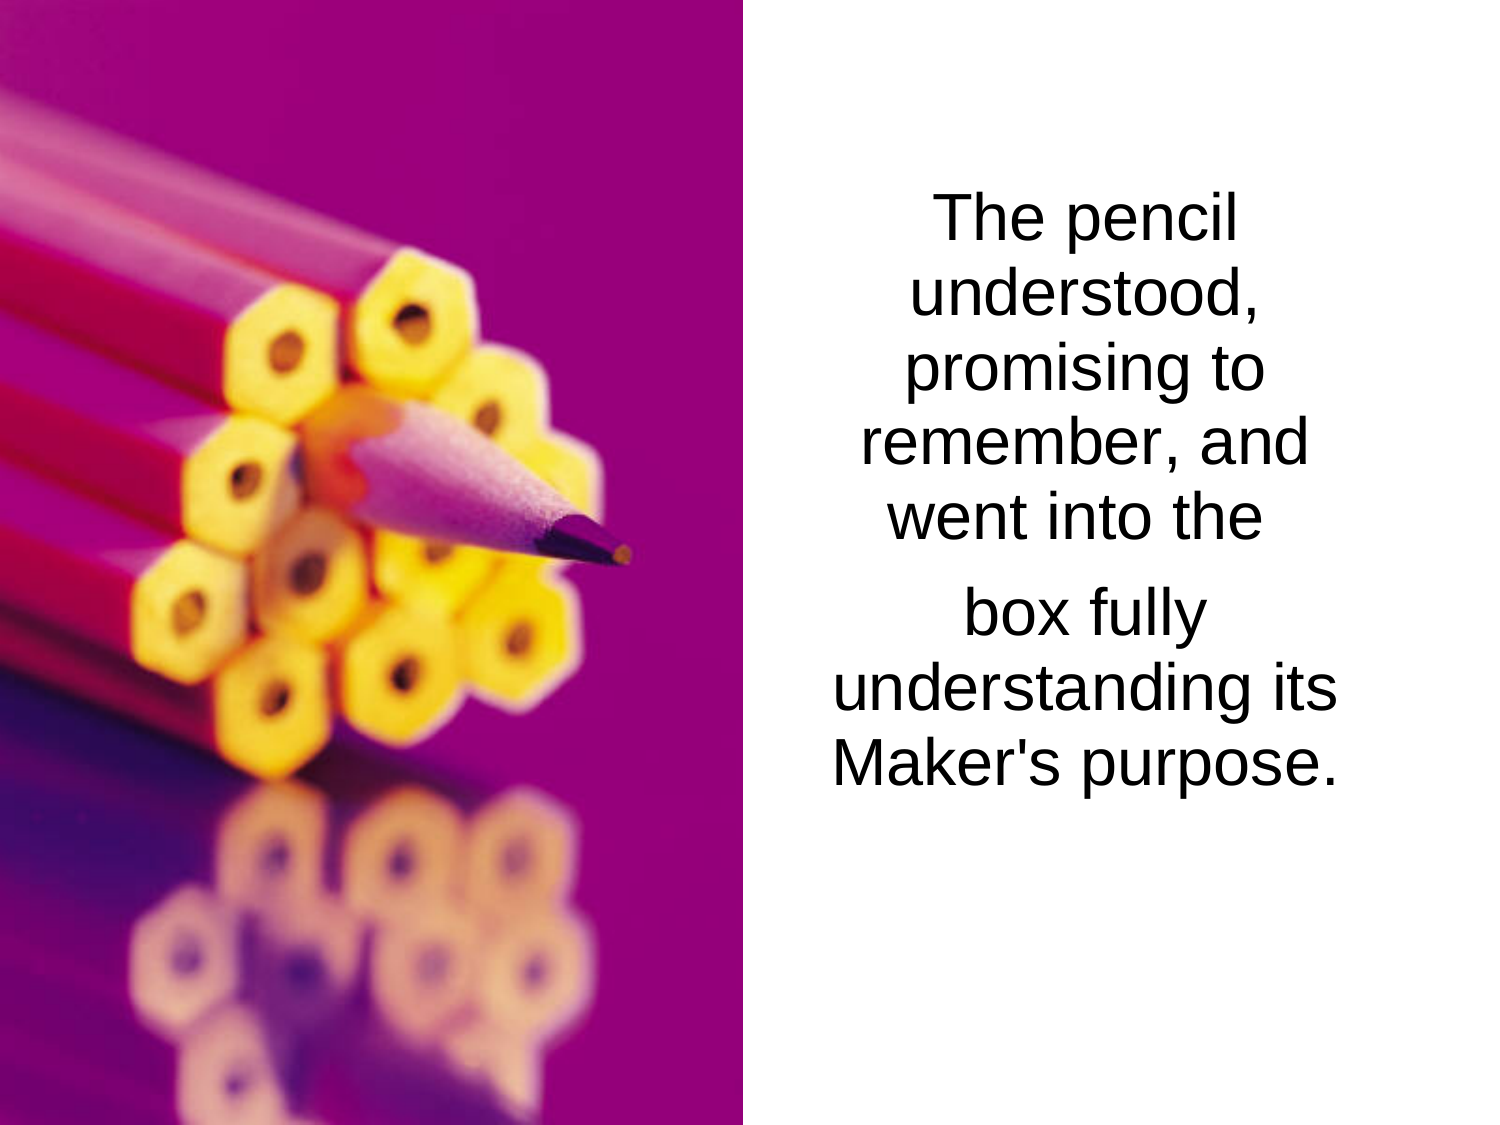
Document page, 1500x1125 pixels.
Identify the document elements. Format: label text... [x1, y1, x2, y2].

picture [0, 0, 743, 1125]
text_box The pencil understood, promising to remember, and went into the box fully understanding its Maker's purpose. [809, 172, 1363, 807]
